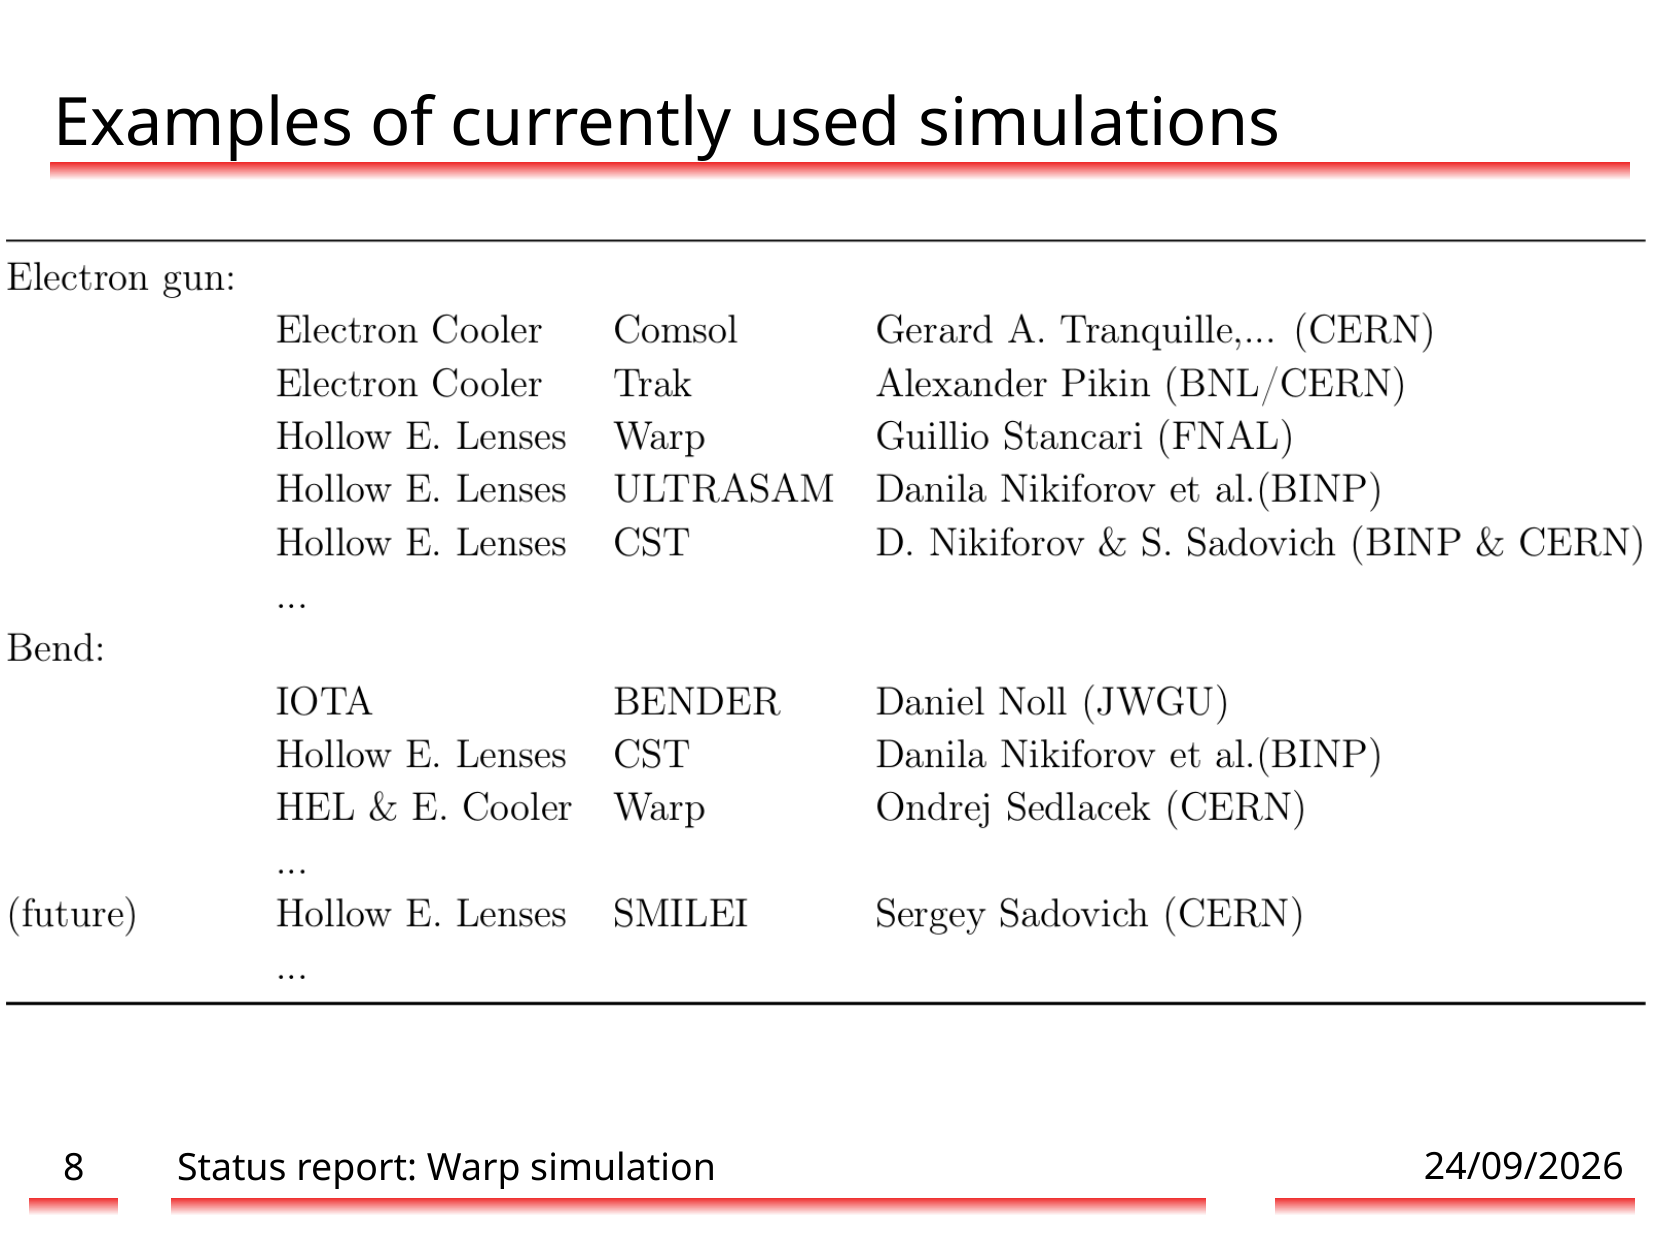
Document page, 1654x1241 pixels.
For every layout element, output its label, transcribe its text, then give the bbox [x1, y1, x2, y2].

picture [3, 234, 1651, 1010]
title Examples of currently used simulations [53, 17, 1589, 166]
